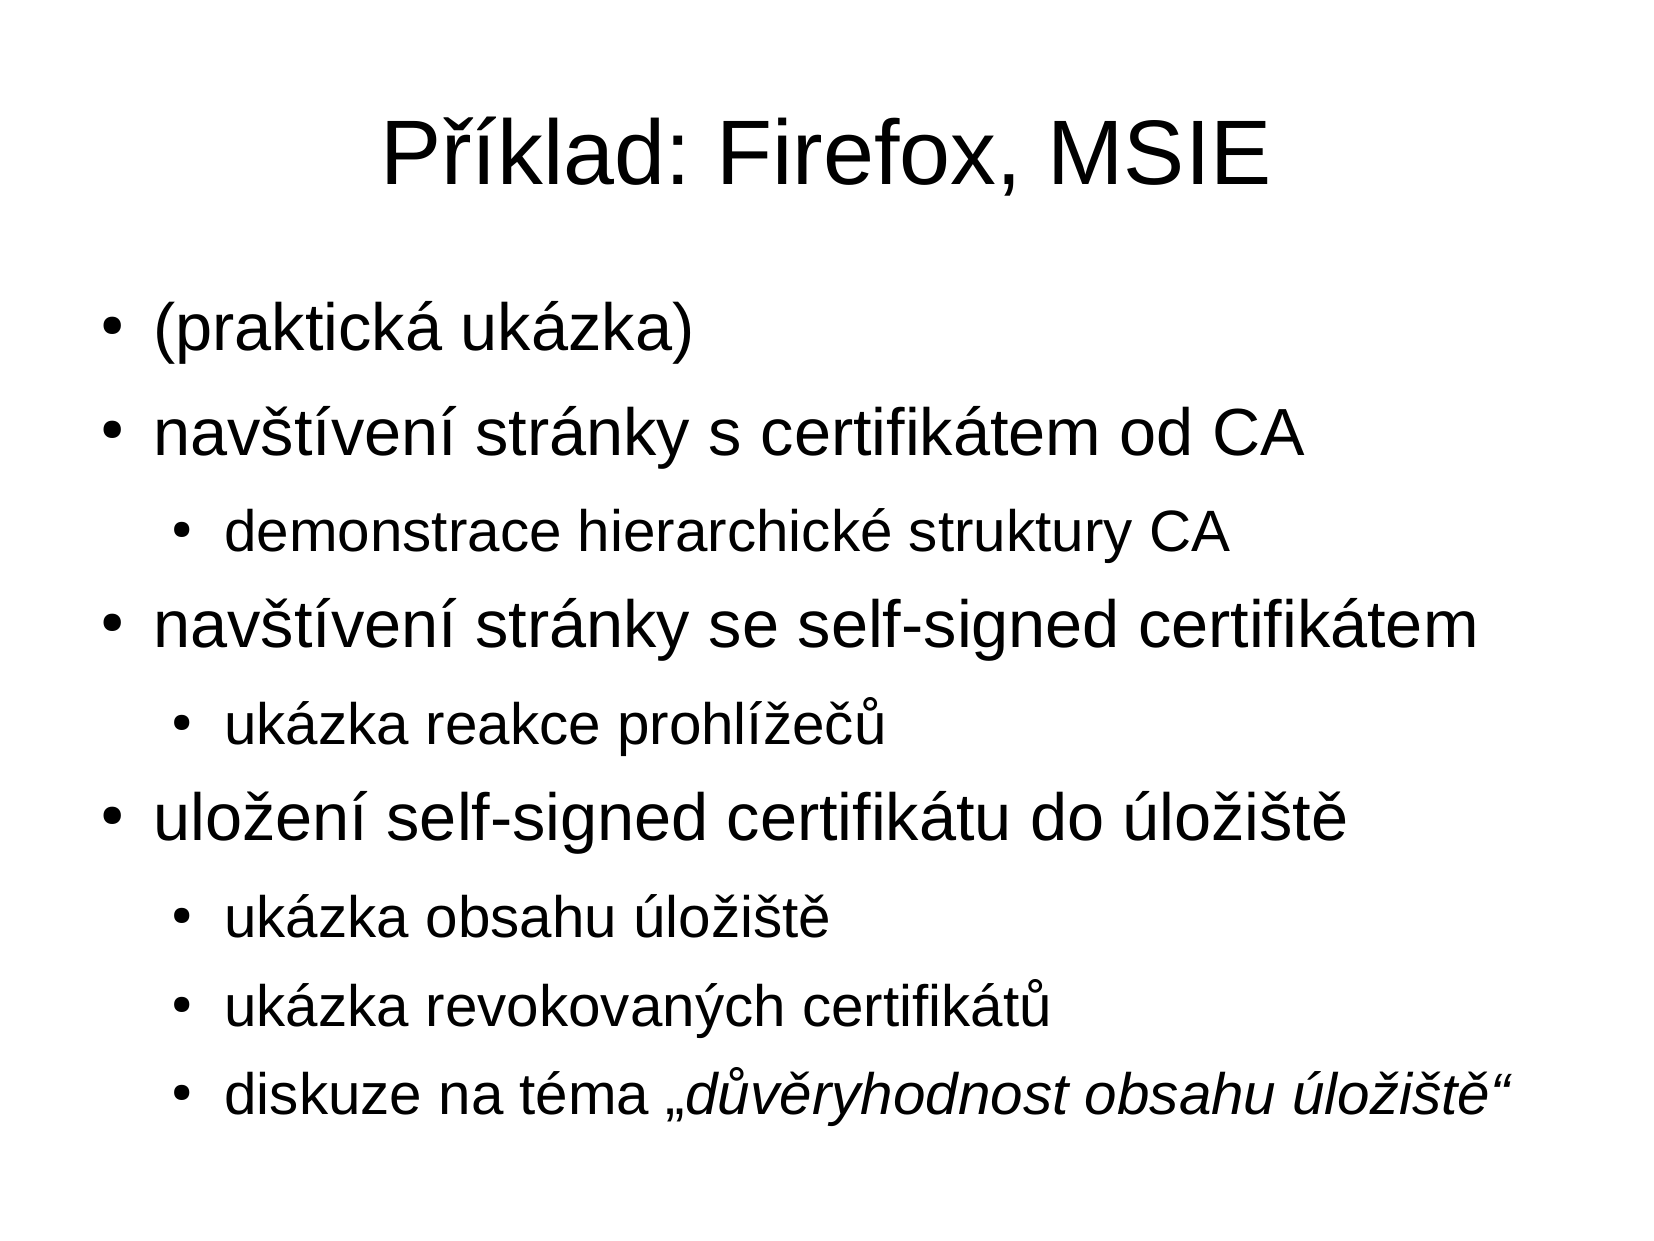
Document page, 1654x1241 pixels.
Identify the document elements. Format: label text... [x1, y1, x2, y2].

title Příklad: Firefox, MSIE [82, 56, 1571, 250]
list (praktická ukázka) navštívení stránky s certifikátem od CA demonstrace hierarchické struktury CA navštívení stránky se self-signed certifikátem ukázka reakce prohlížečů uložení self-signed certifikátu do úložiště ukázka obsahu úložiště ukázka revokovaných certifikátů diskuze na téma „důvěryhodnost obsahu úložiště“ [82, 290, 1571, 1128]
